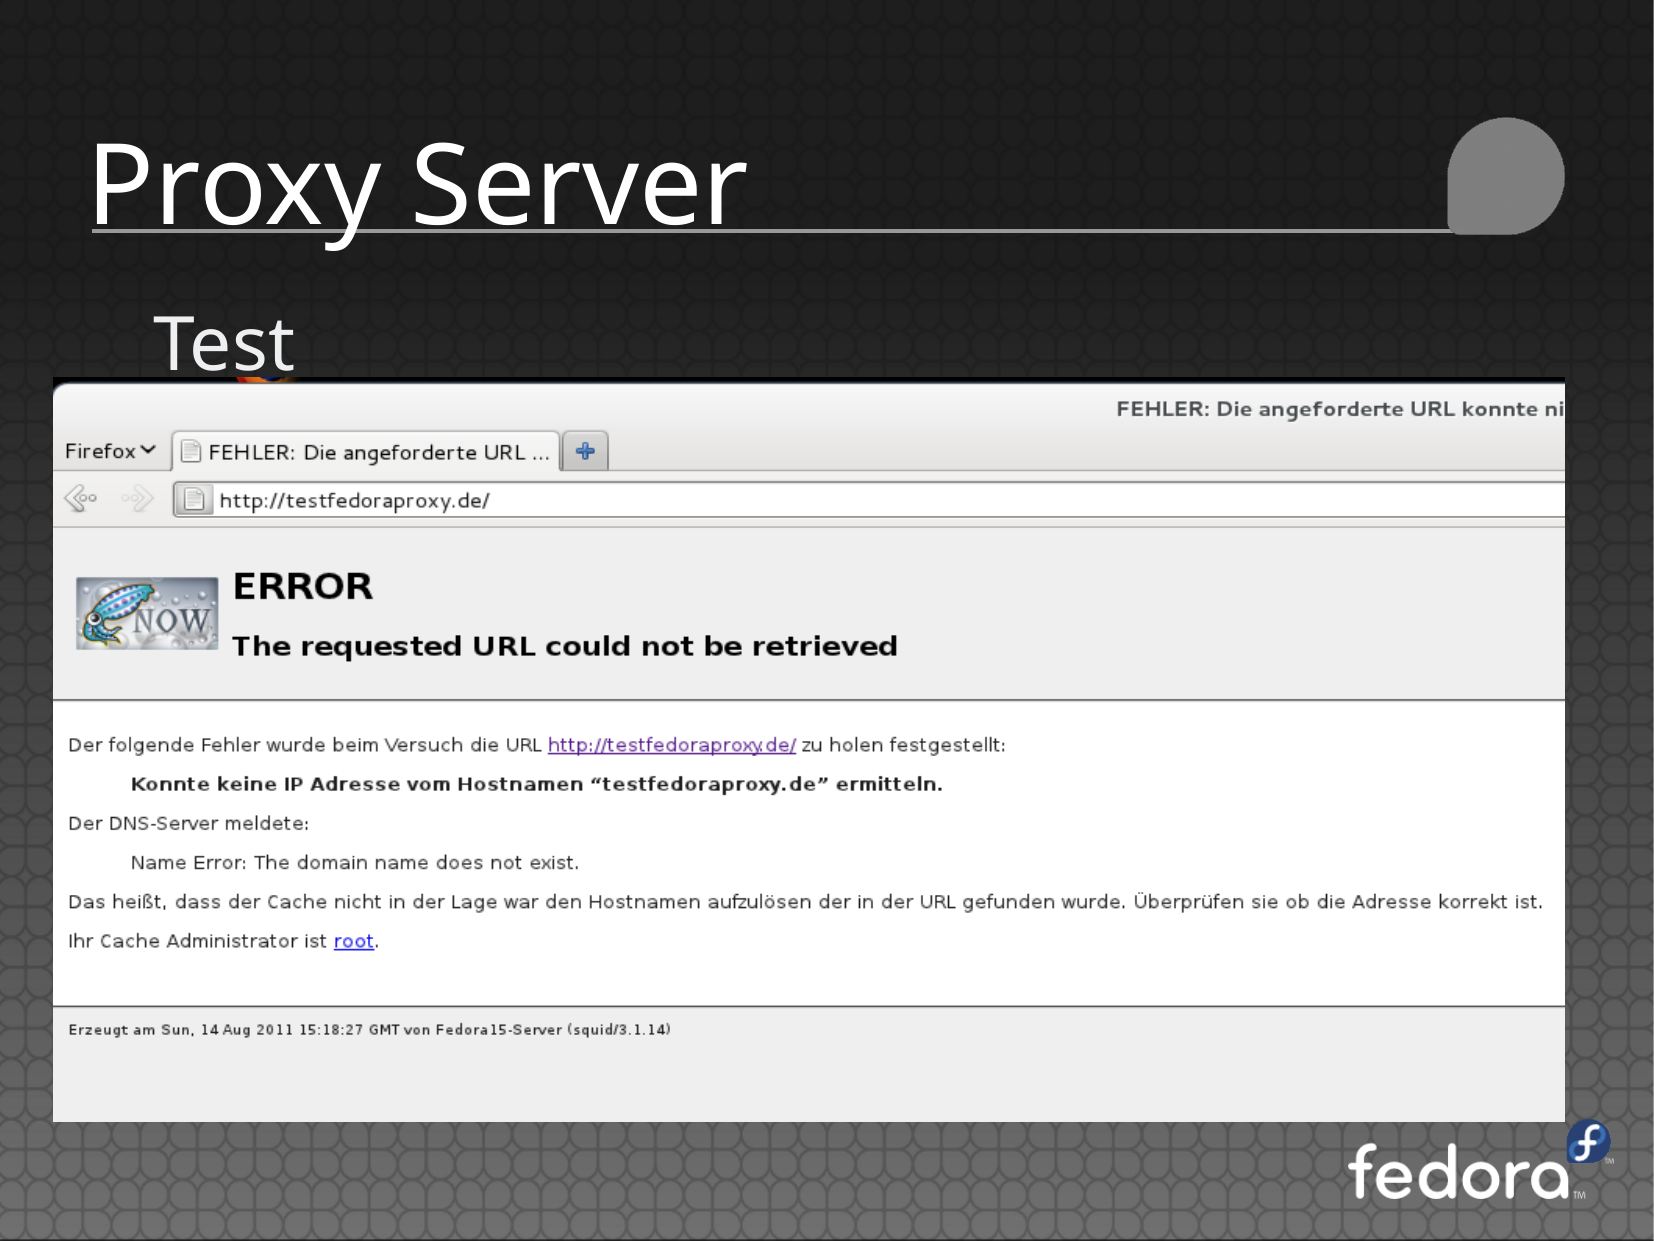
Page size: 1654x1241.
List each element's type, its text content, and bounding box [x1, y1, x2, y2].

list Test [82, 290, 1571, 1109]
picture [0, 0, 1654, 1241]
title Proxy Server [86, 112, 1576, 249]
